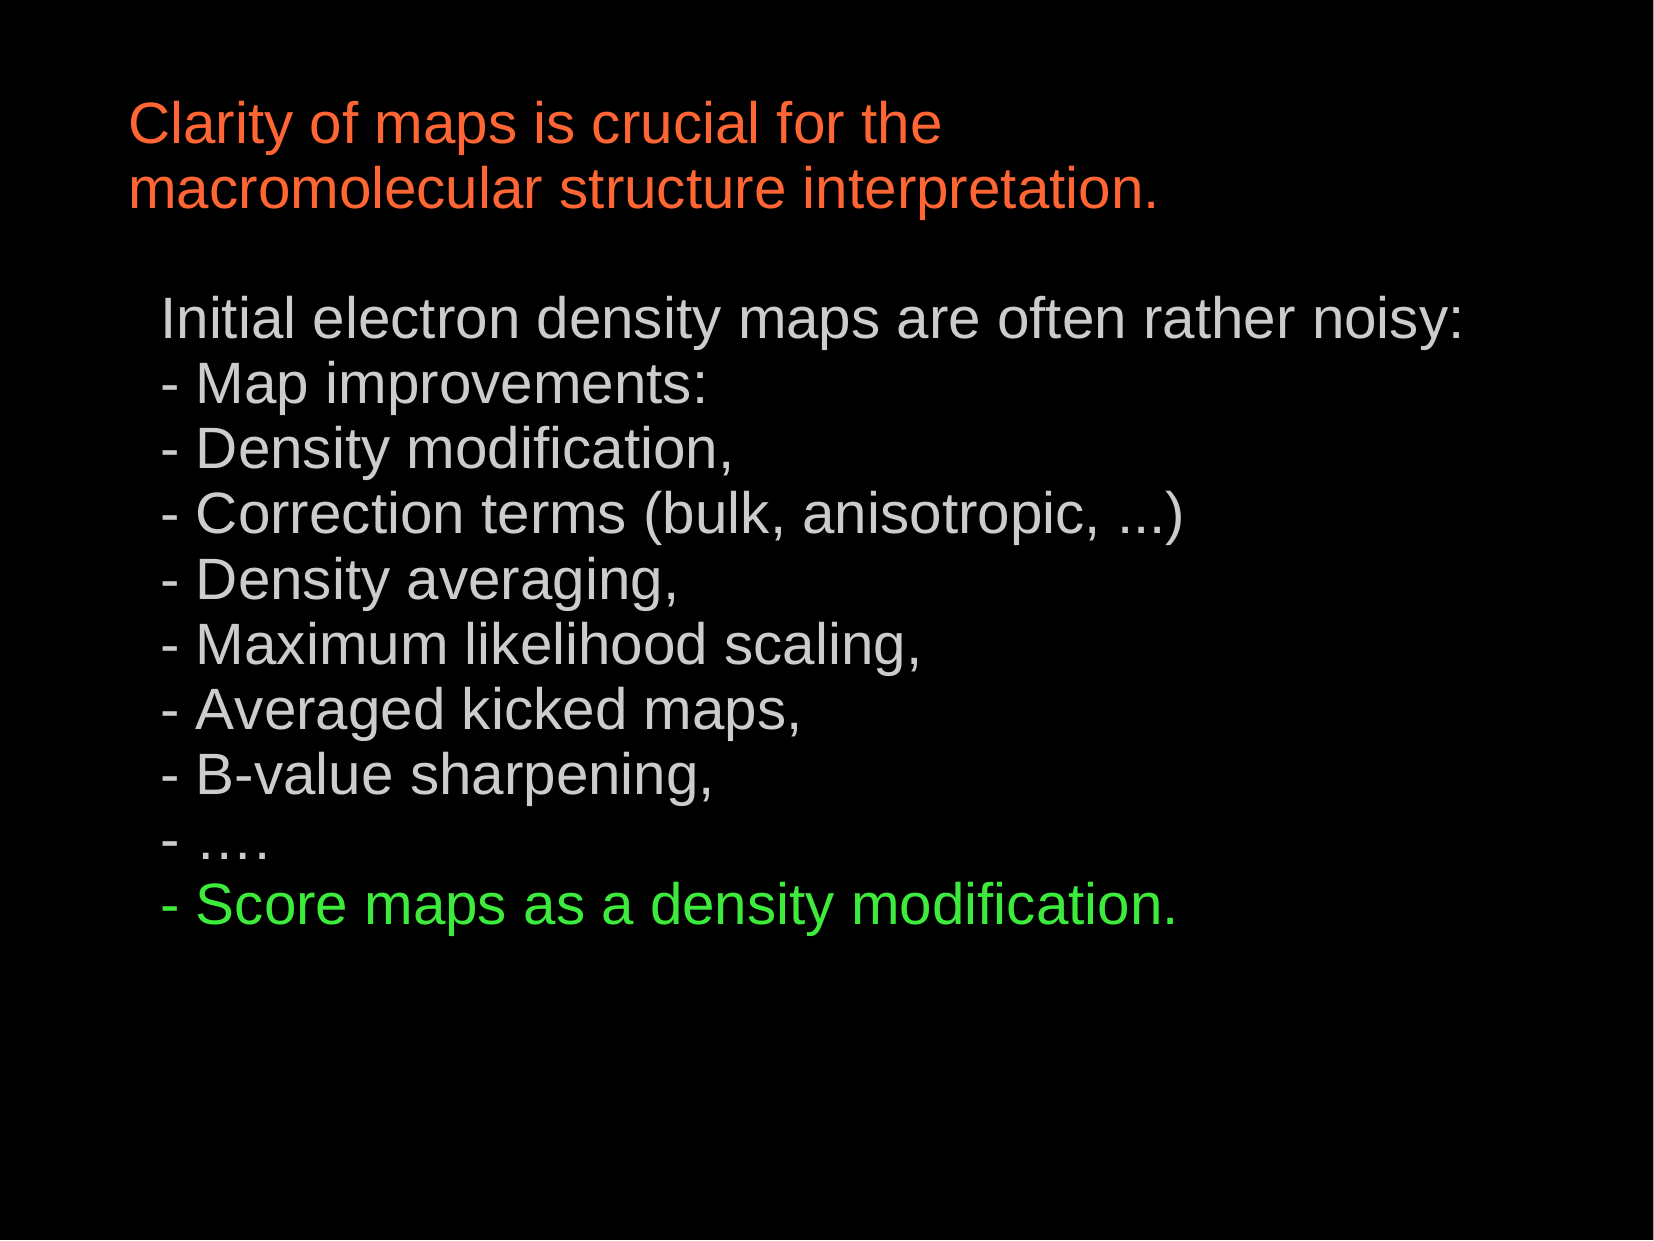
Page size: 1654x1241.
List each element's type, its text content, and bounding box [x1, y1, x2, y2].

subtitle Initial electron density maps are often rather noisy: - Map improvements: - Density modification, - Correction terms (bulk, anisotropic, ...) - Density averaging, - Maximum likelihood scaling, - Averaged kicked maps, - B-value sharpening, - …. - Score maps as a density modification. [105, 286, 1516, 938]
text_box Clarity of maps is crucial for the macromolecular structure interpretation. [72, 91, 1258, 223]
